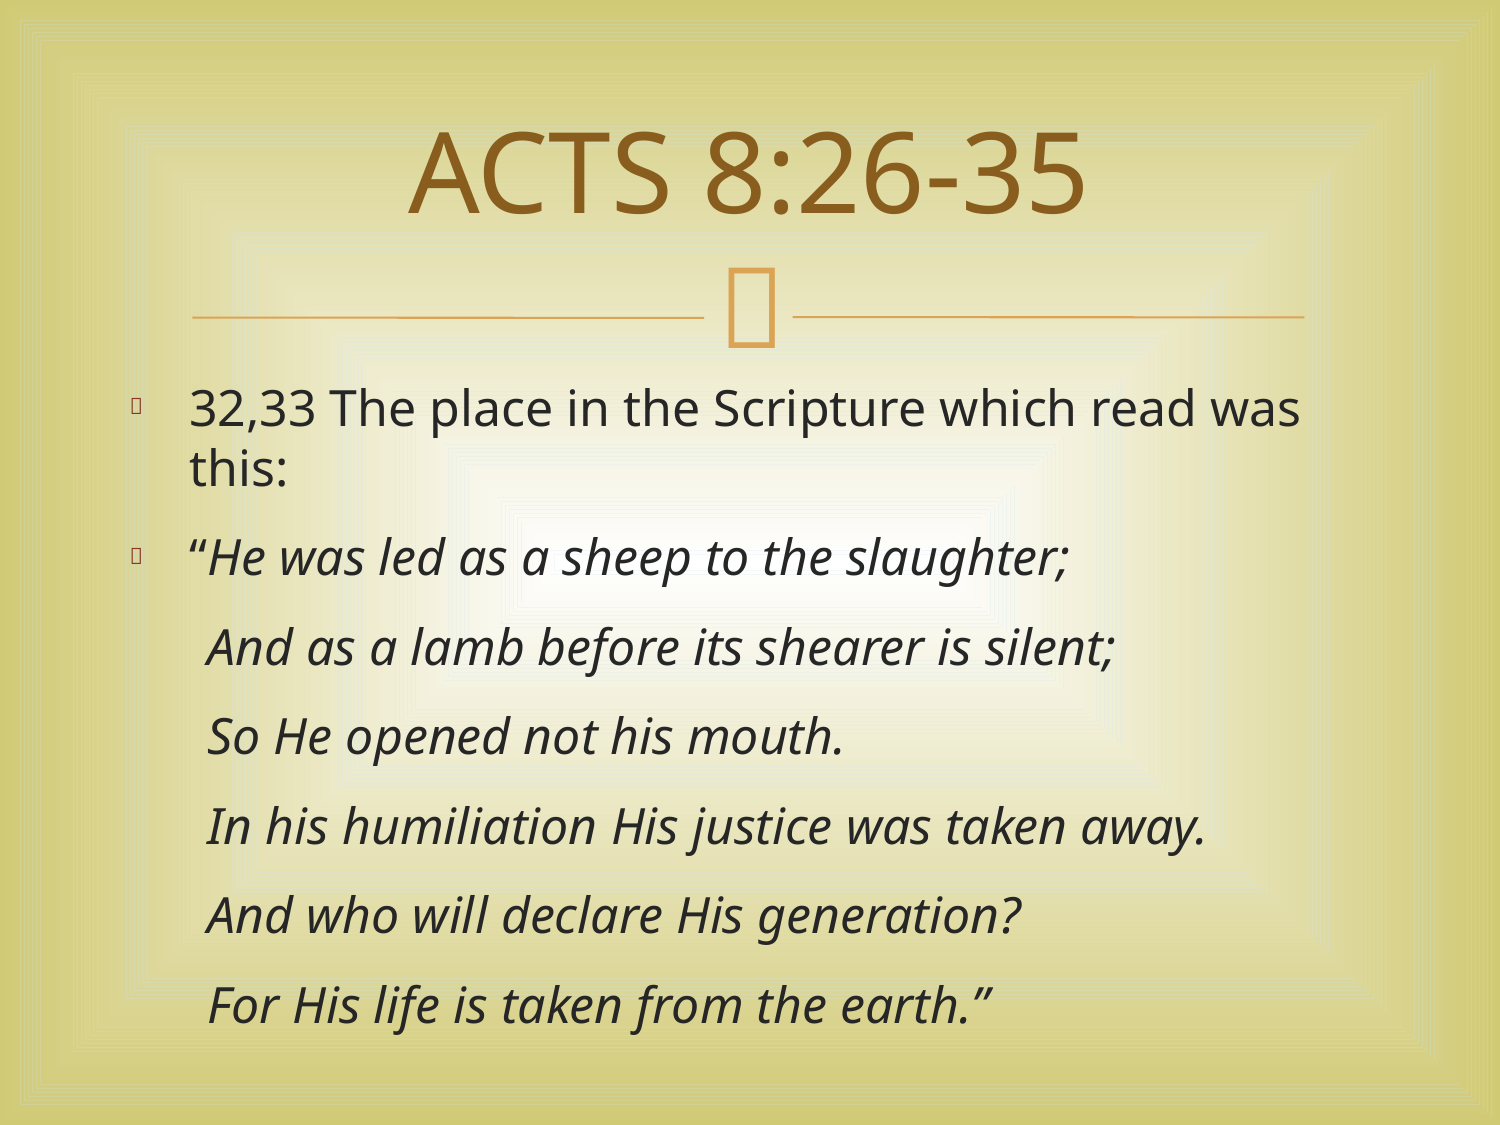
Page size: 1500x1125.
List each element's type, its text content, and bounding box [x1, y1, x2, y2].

title ACTS 8:26-35 [112, 93, 1386, 267]
list 32,33 The place in the Scripture which read was this: “He was led as a sheep to the slaughter; And as a lamb before its shearer is silent; So He opened not his mouth. In his humiliation His justice was taken away. And who will declare His generation? For His life is taken from the earth.” [114, 368, 1386, 1005]
